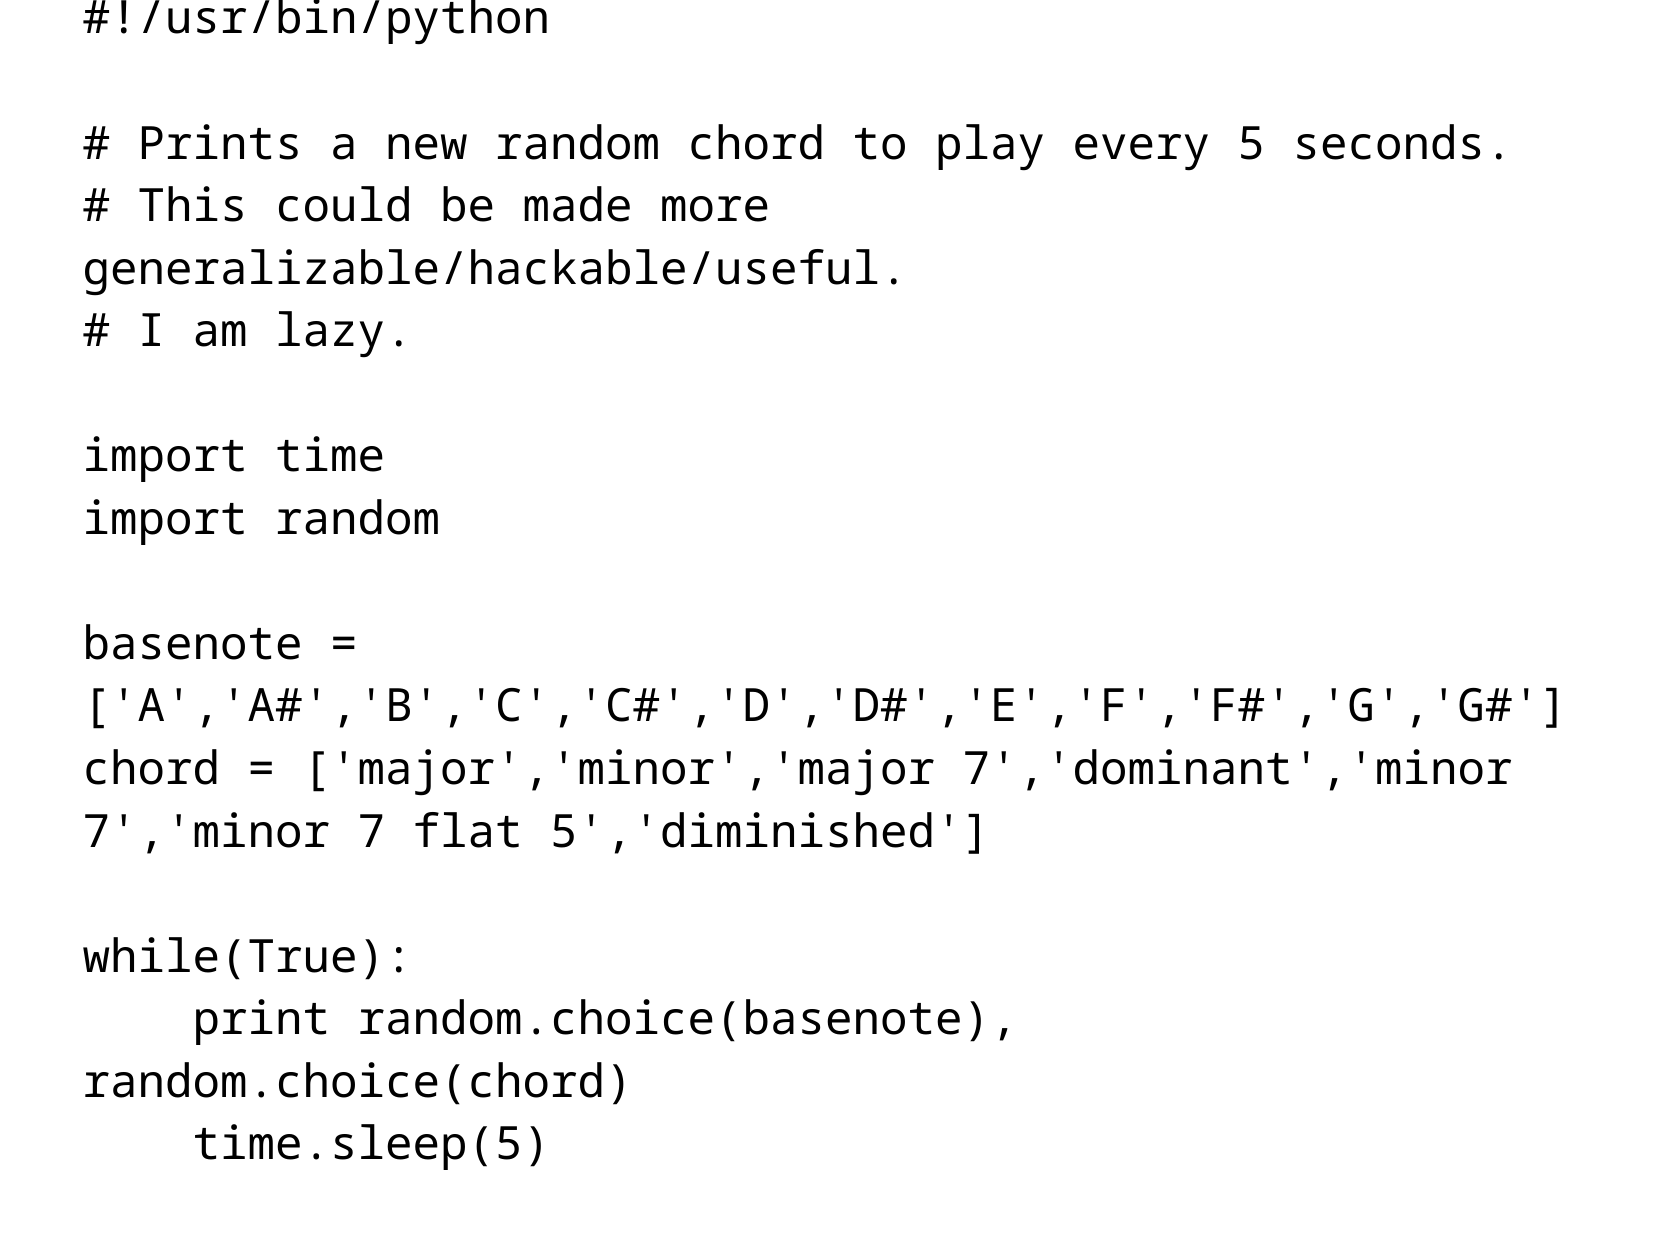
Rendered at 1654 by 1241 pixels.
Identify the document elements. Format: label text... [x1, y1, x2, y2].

subtitle #!/usr/bin/python # Prints a new random chord to play every 5 seconds. # This could be made more generalizable/hackable/useful. # I am lazy. import time import random basenote = ['A','A#','B','C','C#','D','D#','E','F','F#','G','G#'] chord = ['major','minor','major 7','dominant','minor 7','minor 7 flat 5','diminished'] while(True): print random.choice(basenote), random.choice(chord) time.sleep(5) [82, 49, 1571, 1109]
